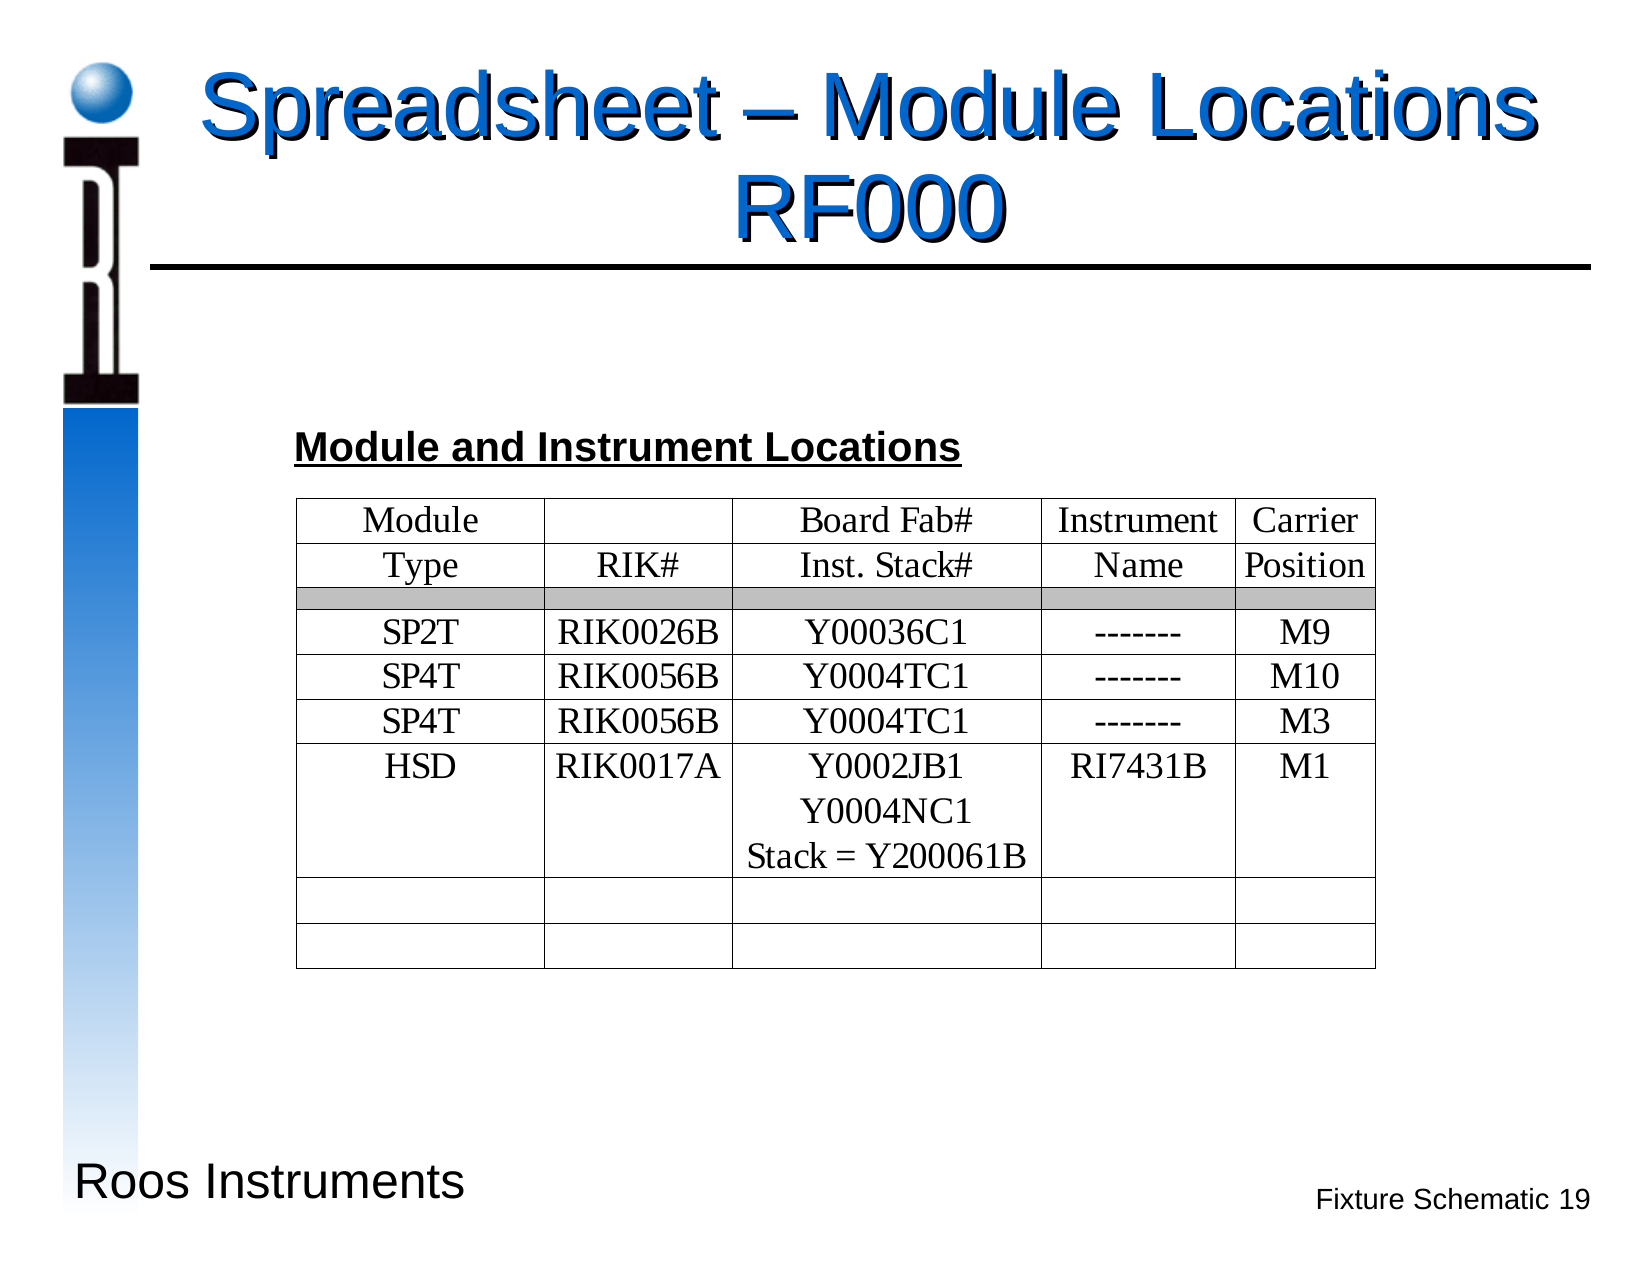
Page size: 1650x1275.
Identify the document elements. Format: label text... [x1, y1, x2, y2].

text_box Module and Instrument Locations [279, 416, 977, 479]
picture [59, 59, 144, 411]
title Spreadsheet – Module Locations RF000 [147, 53, 1591, 259]
chart [295, 497, 1378, 1019]
